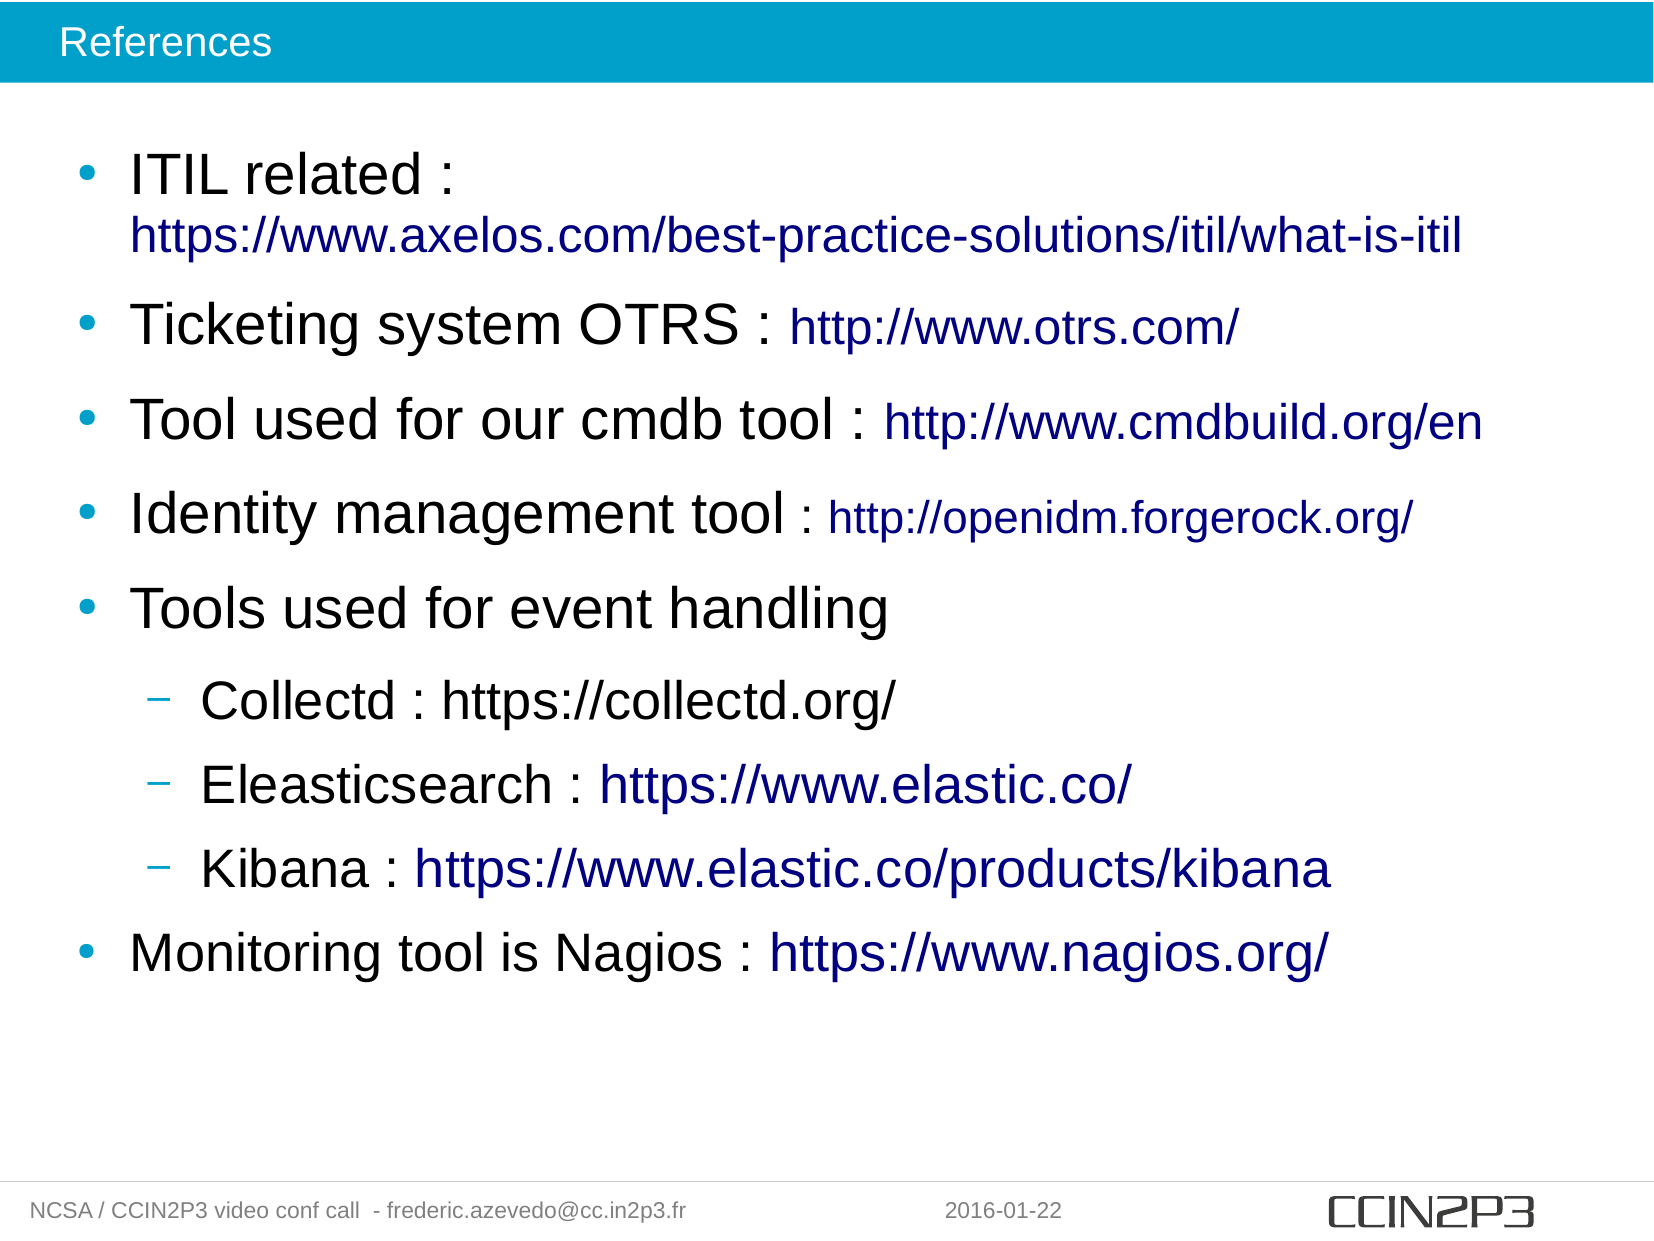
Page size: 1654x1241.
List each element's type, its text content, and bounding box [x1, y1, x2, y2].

title References [0, 2, 1654, 83]
list ITIL related : https://www.axelos.com/best-practice-solutions/itil/what-is-itil Ticketing system OTRS : http://www.otrs.com/ Tool used for our cmdb tool : http://www.cmdbuild.org/en Identity management tool : http://openidm.forgerock.org/ Tools used for event handling Collectd : https://collectd.org/ Eleasticsearch : https://www.elastic.co/ Kibana : https://www.elastic.co/products/kibana Monitoring tool is Nagios : https://www.nagios.org/ [59, 141, 1607, 1134]
